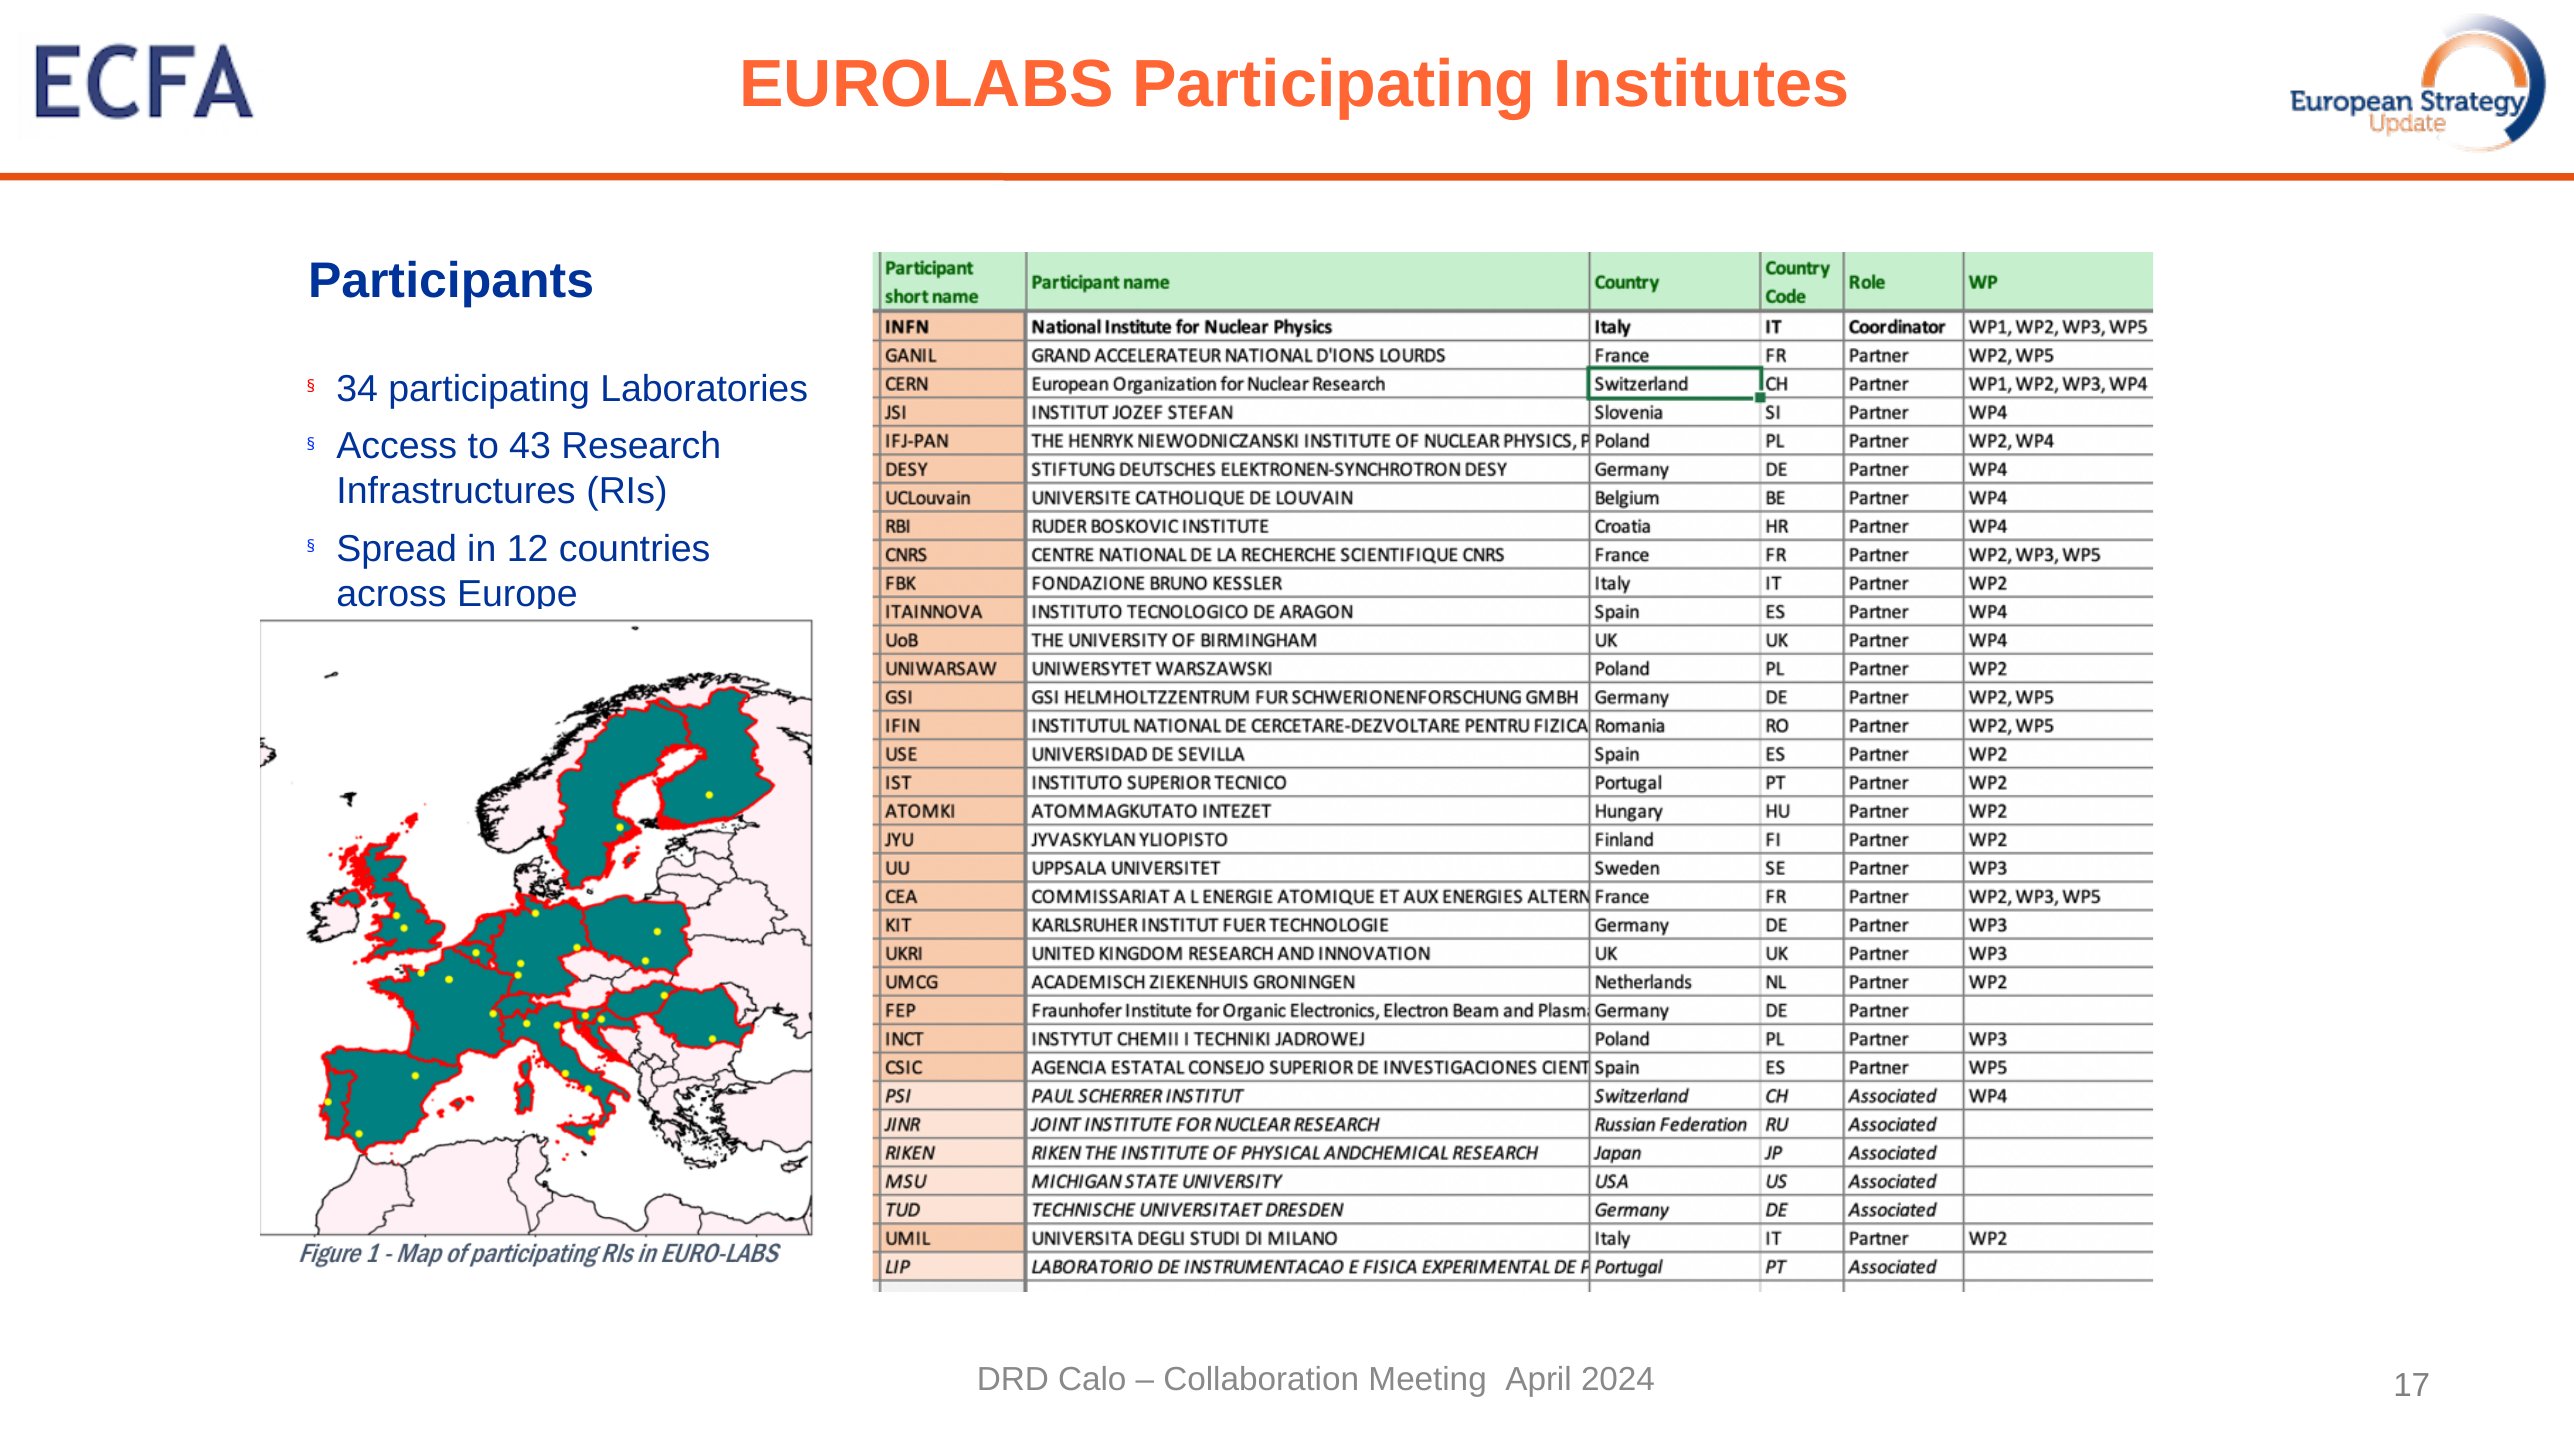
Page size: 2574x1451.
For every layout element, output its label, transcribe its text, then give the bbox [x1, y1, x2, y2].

title EUROLABS Participating Institutes [222, 0, 2368, 168]
text_box 34 participating Laboratories Access to 43 Research Infrastructures (RIs) Spread in 12 countries across Europe [291, 356, 872, 1282]
picture [18, 31, 222, 139]
title Participants [293, 240, 2091, 343]
picture [241, 609, 836, 1280]
picture [2289, 0, 2548, 217]
picture [872, 252, 2154, 1292]
